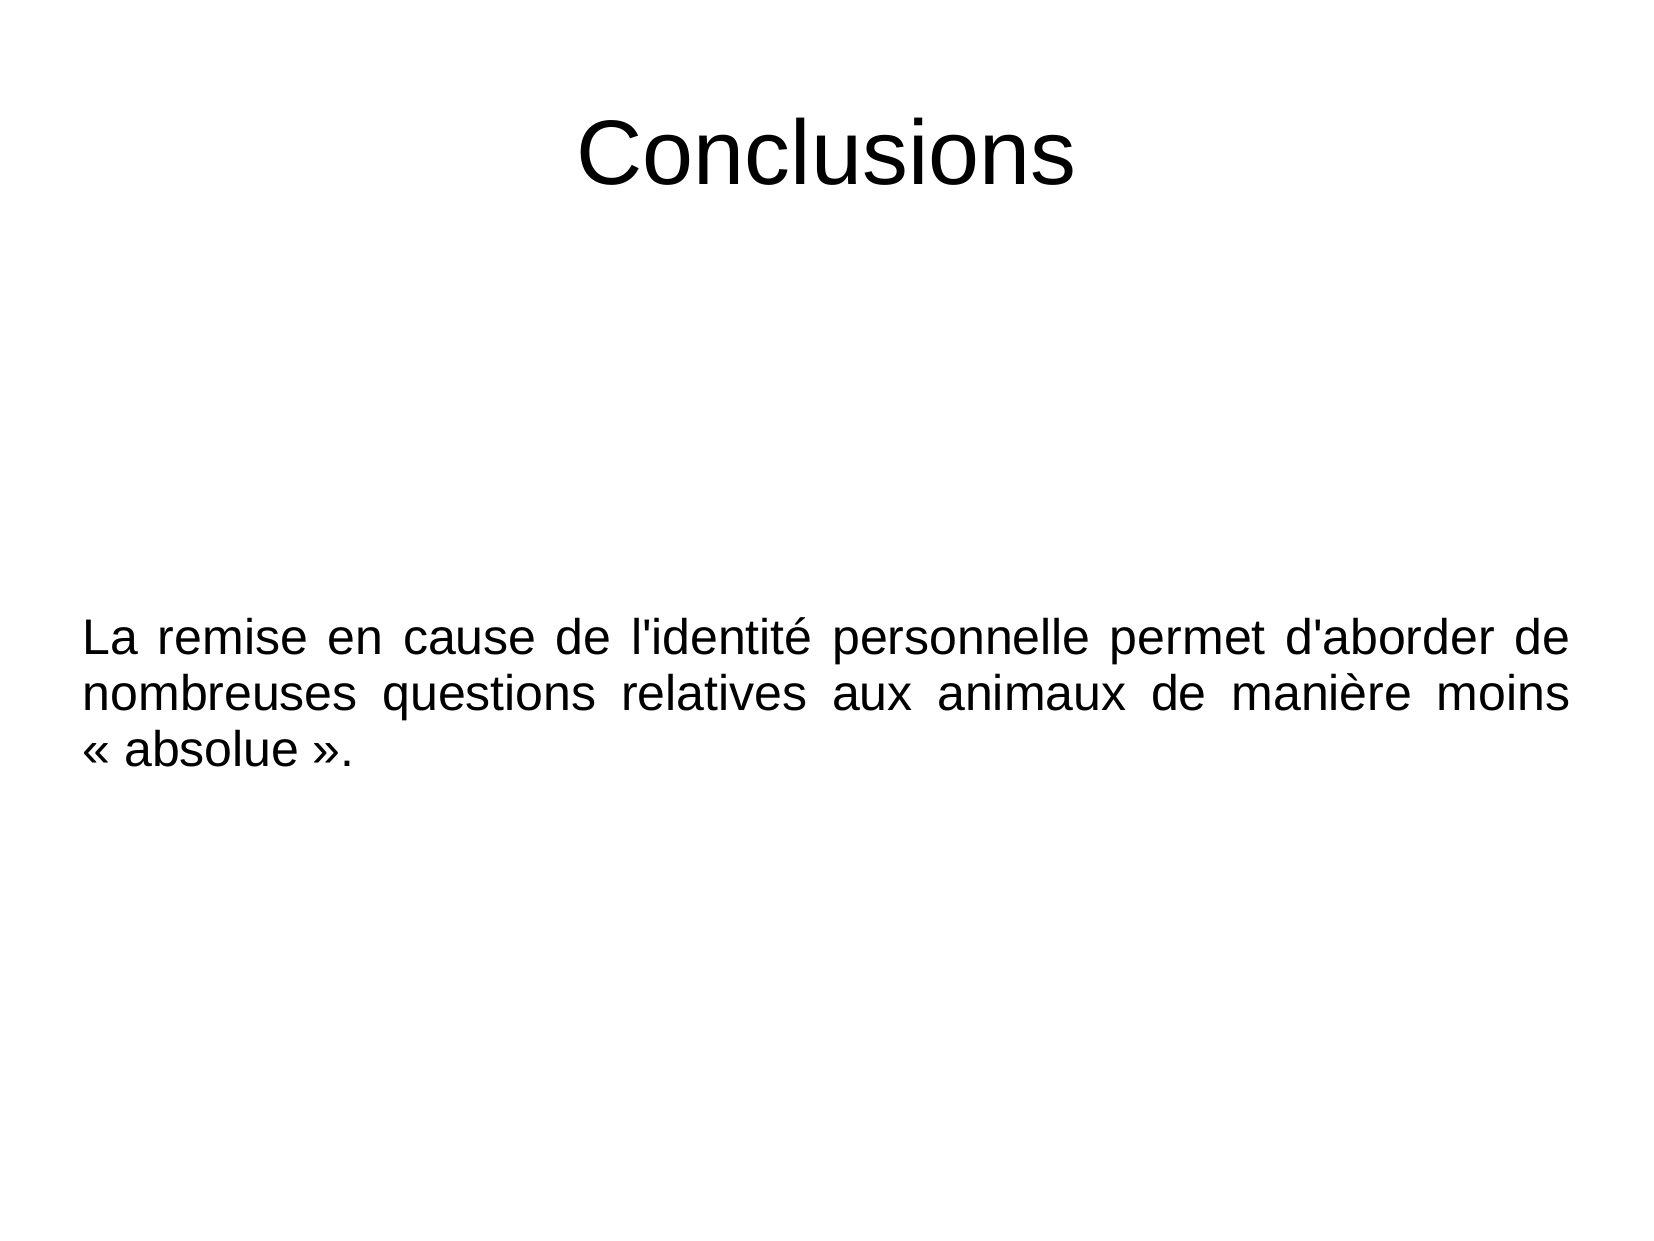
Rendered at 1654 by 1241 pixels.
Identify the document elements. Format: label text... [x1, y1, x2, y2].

title Conclusions [82, 49, 1571, 257]
text_box La remise en cause de l'identité personnelle permet d'aborder de nombreuses questions relatives aux animaux de manière moins « absolue ». [82, 262, 1571, 1124]
